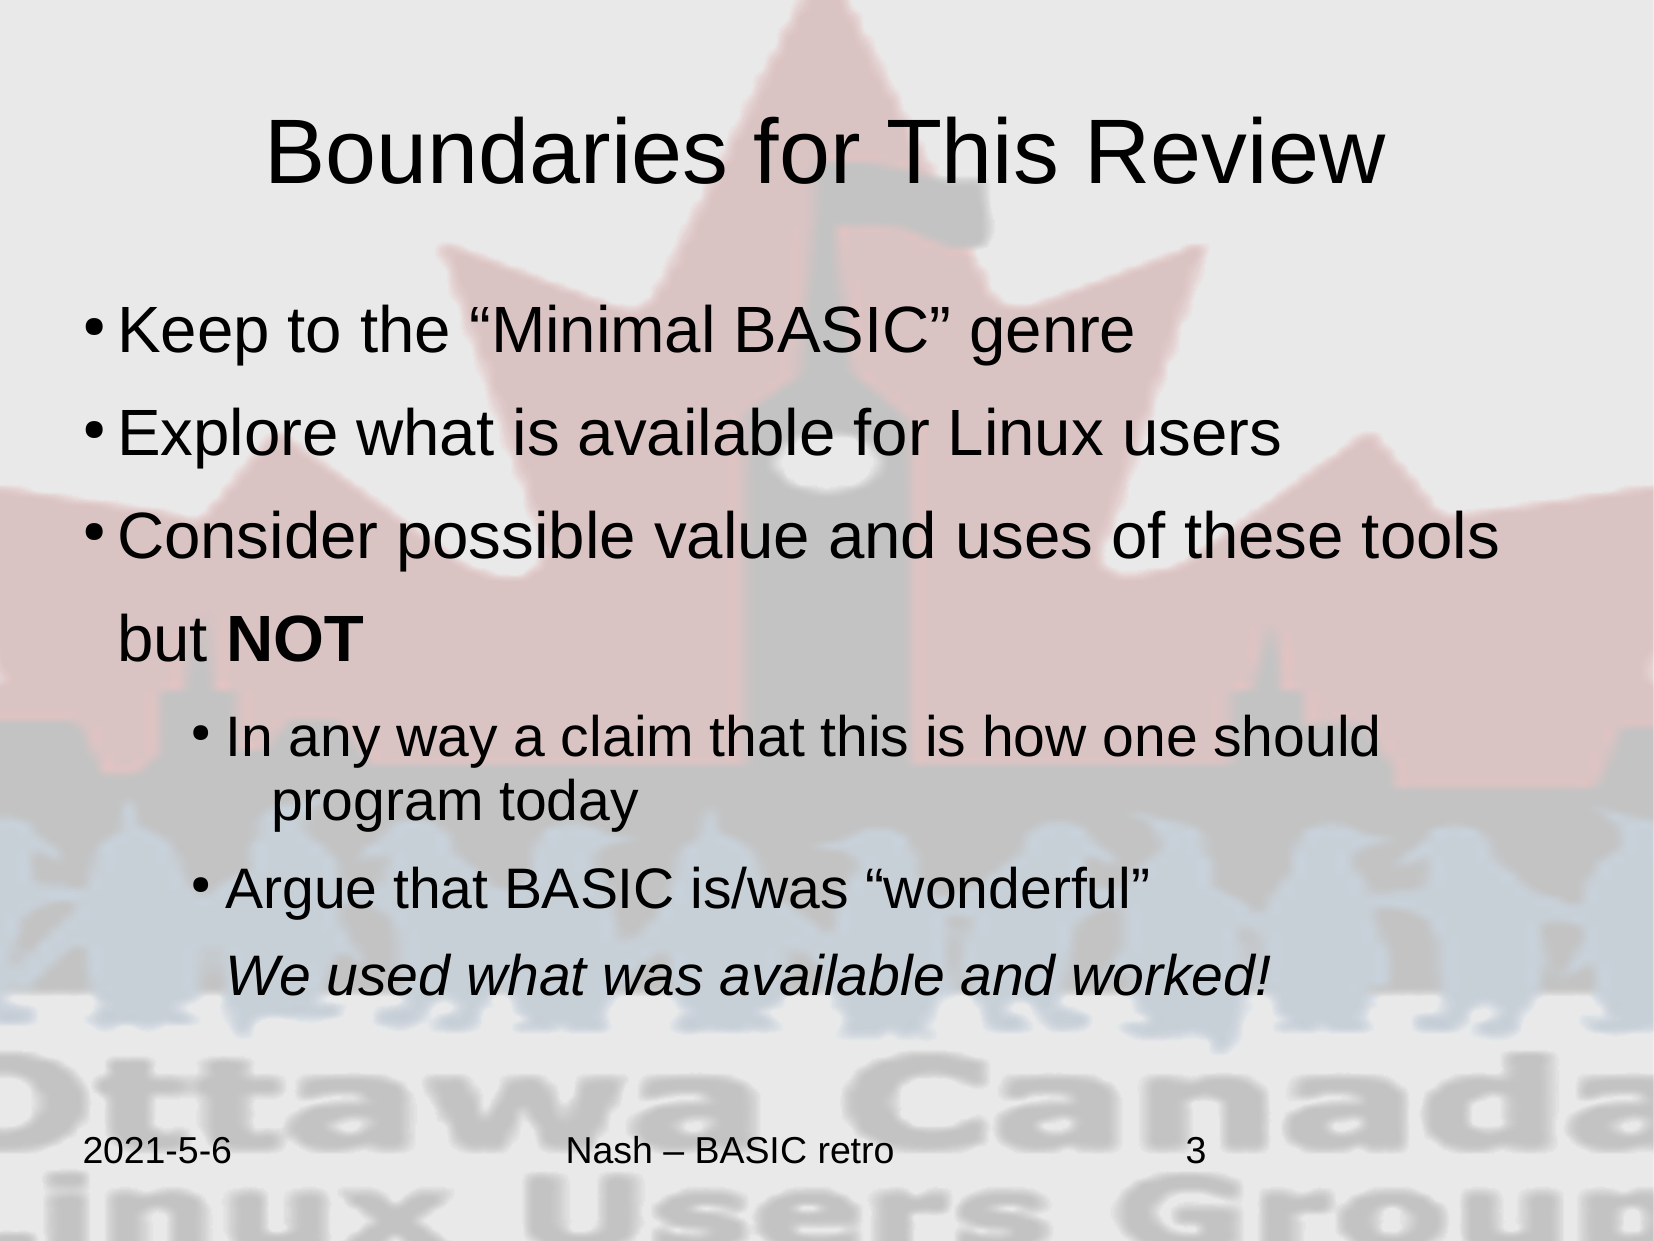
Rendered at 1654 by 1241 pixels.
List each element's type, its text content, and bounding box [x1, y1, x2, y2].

list Keep to the “Minimal BASIC” genre Explore what is available for Linux users Consider possible value and uses of these tools but NOT In any way a claim that this is how one should program today Argue that BASIC is/was “wonderful” We used what was available and worked! [82, 290, 1570, 1009]
title Boundaries for This Review [82, 49, 1570, 256]
picture [0, 0, 1654, 1241]
